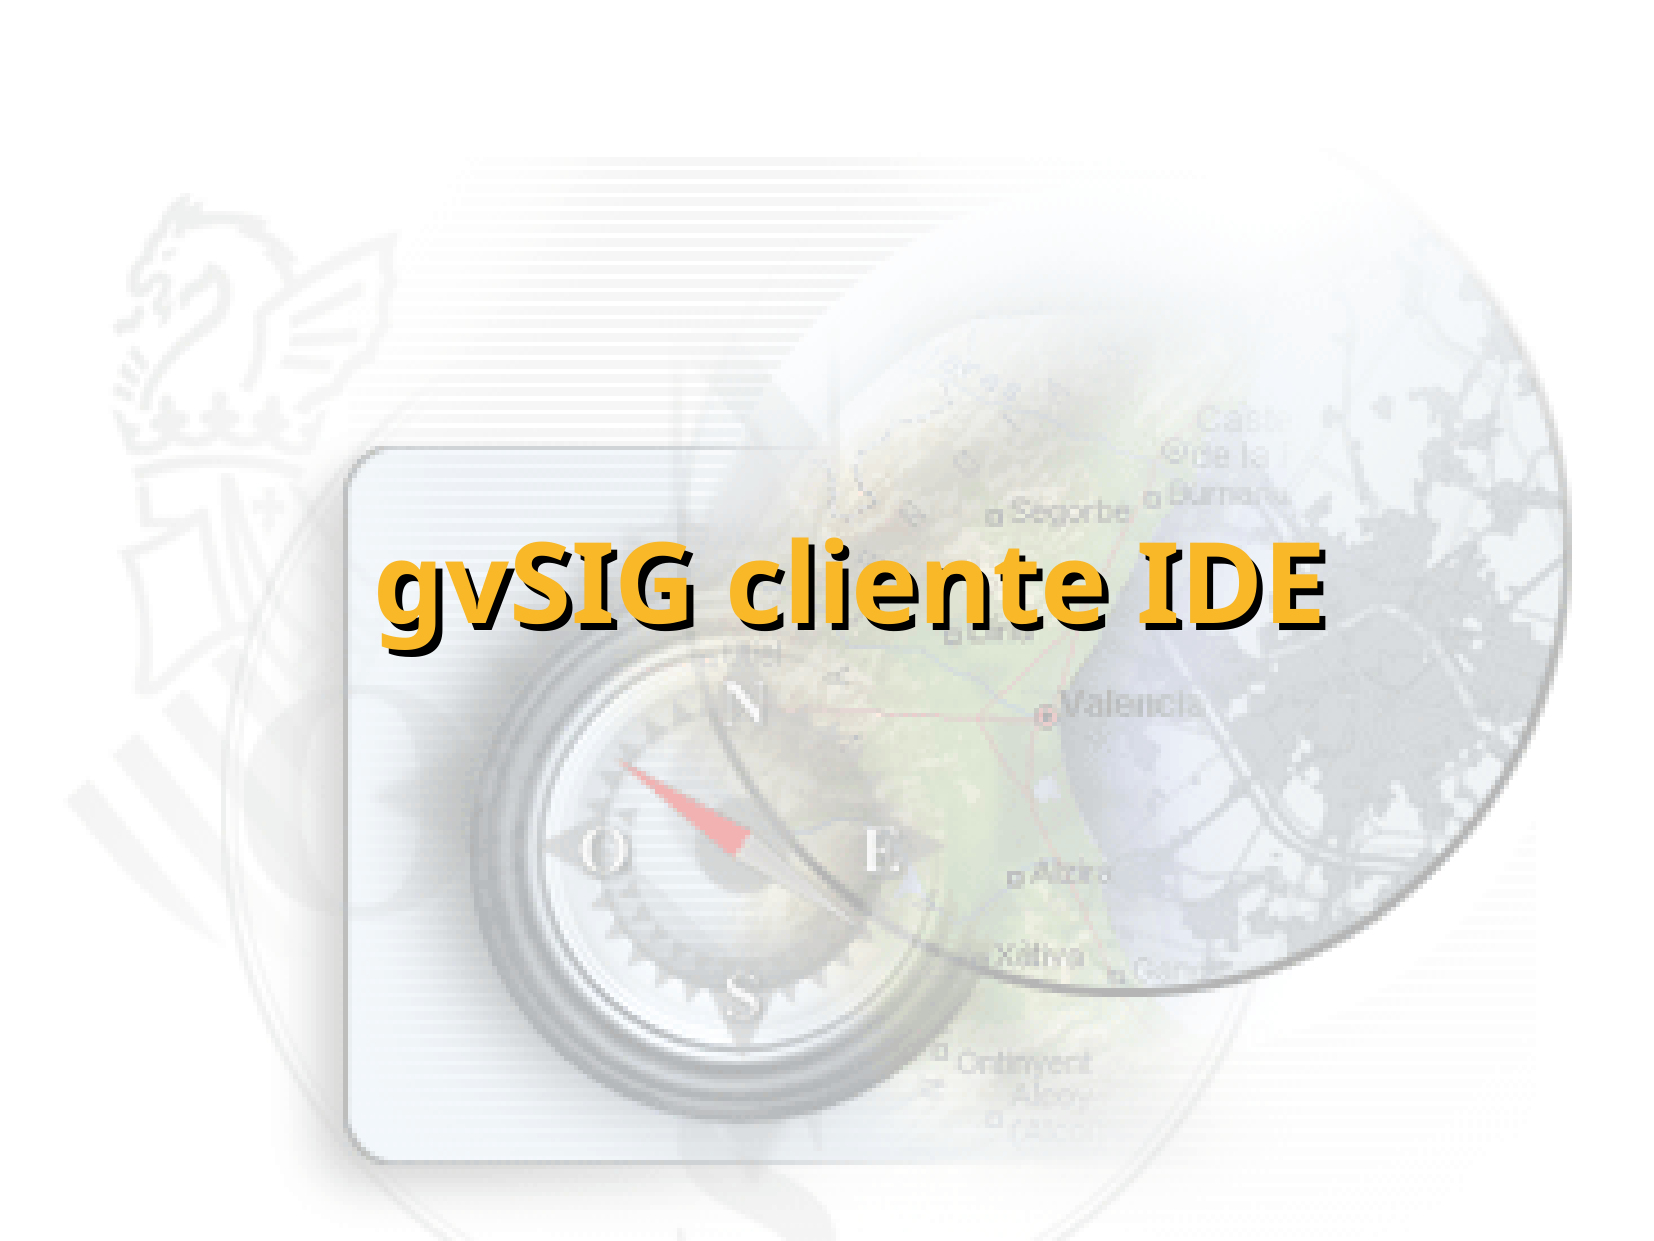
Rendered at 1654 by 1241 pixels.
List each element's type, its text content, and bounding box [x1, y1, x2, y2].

title gvSIG cliente IDE [59, 363, 1548, 798]
